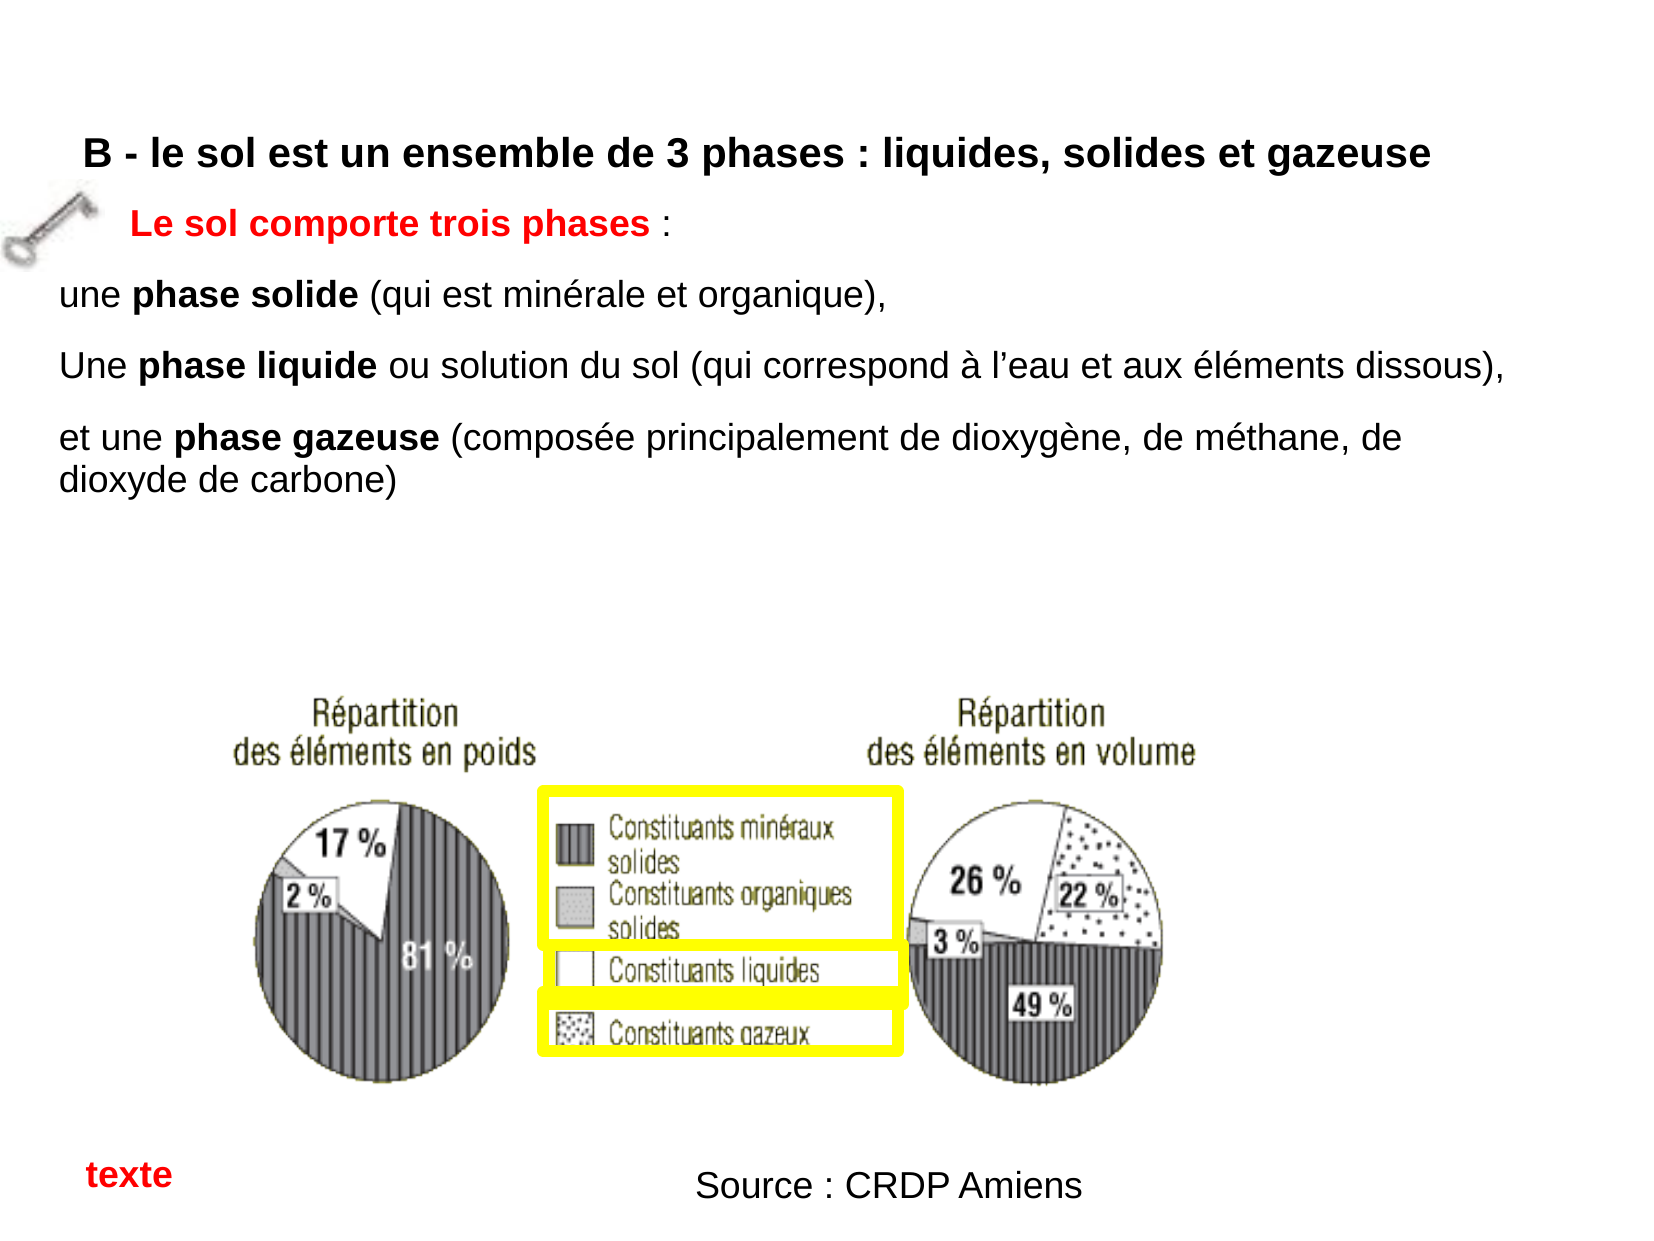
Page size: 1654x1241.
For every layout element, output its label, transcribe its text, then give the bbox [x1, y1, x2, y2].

title B - le sol est un ensemble de 3 phases : liquides, solides et gazeuse [82, 49, 1571, 257]
picture [0, 179, 105, 272]
text_box Source : CRDP Amiens [680, 1157, 1099, 1215]
picture [225, 689, 1205, 1099]
list Le sol comporte trois phases : une phase solide (qui est minérale et organique), Une phase liquide ou solution du sol (qui correspond à l’eau et aux éléments dissous), et une phase gazeuse (composée principalement de dioxygène, de méthane, de dioxyde de carbone) [59, 201, 1515, 922]
text_box texte [70, 1145, 615, 1204]
